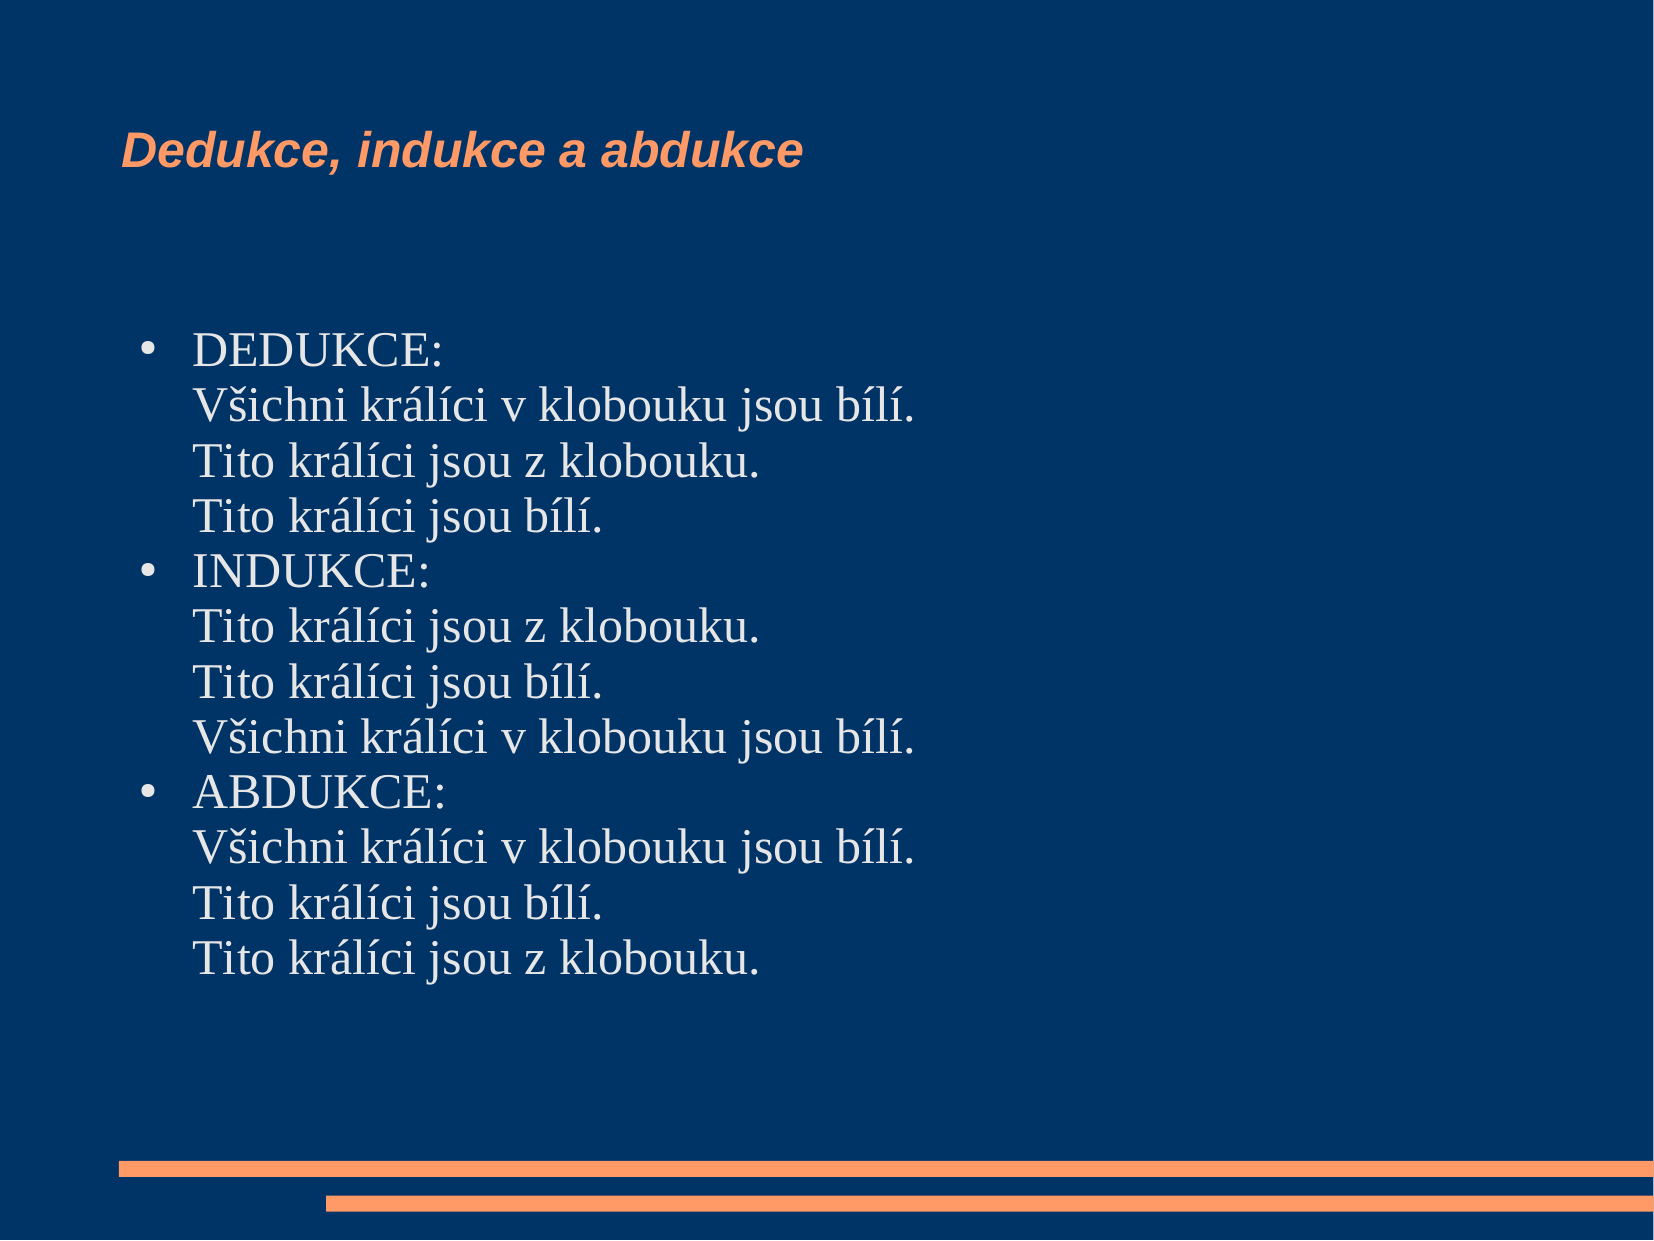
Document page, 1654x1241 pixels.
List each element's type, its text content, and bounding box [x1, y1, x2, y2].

list DEDUKCE: Všichni králíci v klobouku jsou bílí. Tito králíci jsou z klobouku. Tito králíci jsou bílí. INDUKCE: Tito králíci jsou z klobouku. Tito králíci jsou bílí. Všichni králíci v klobouku jsou bílí. ABDUKCE: Všichni králíci v klobouku jsou bílí. Tito králíci jsou bílí. Tito králíci jsou z klobouku. [121, 322, 1561, 1132]
title Dedukce, indukce a abdukce [121, 46, 1534, 254]
